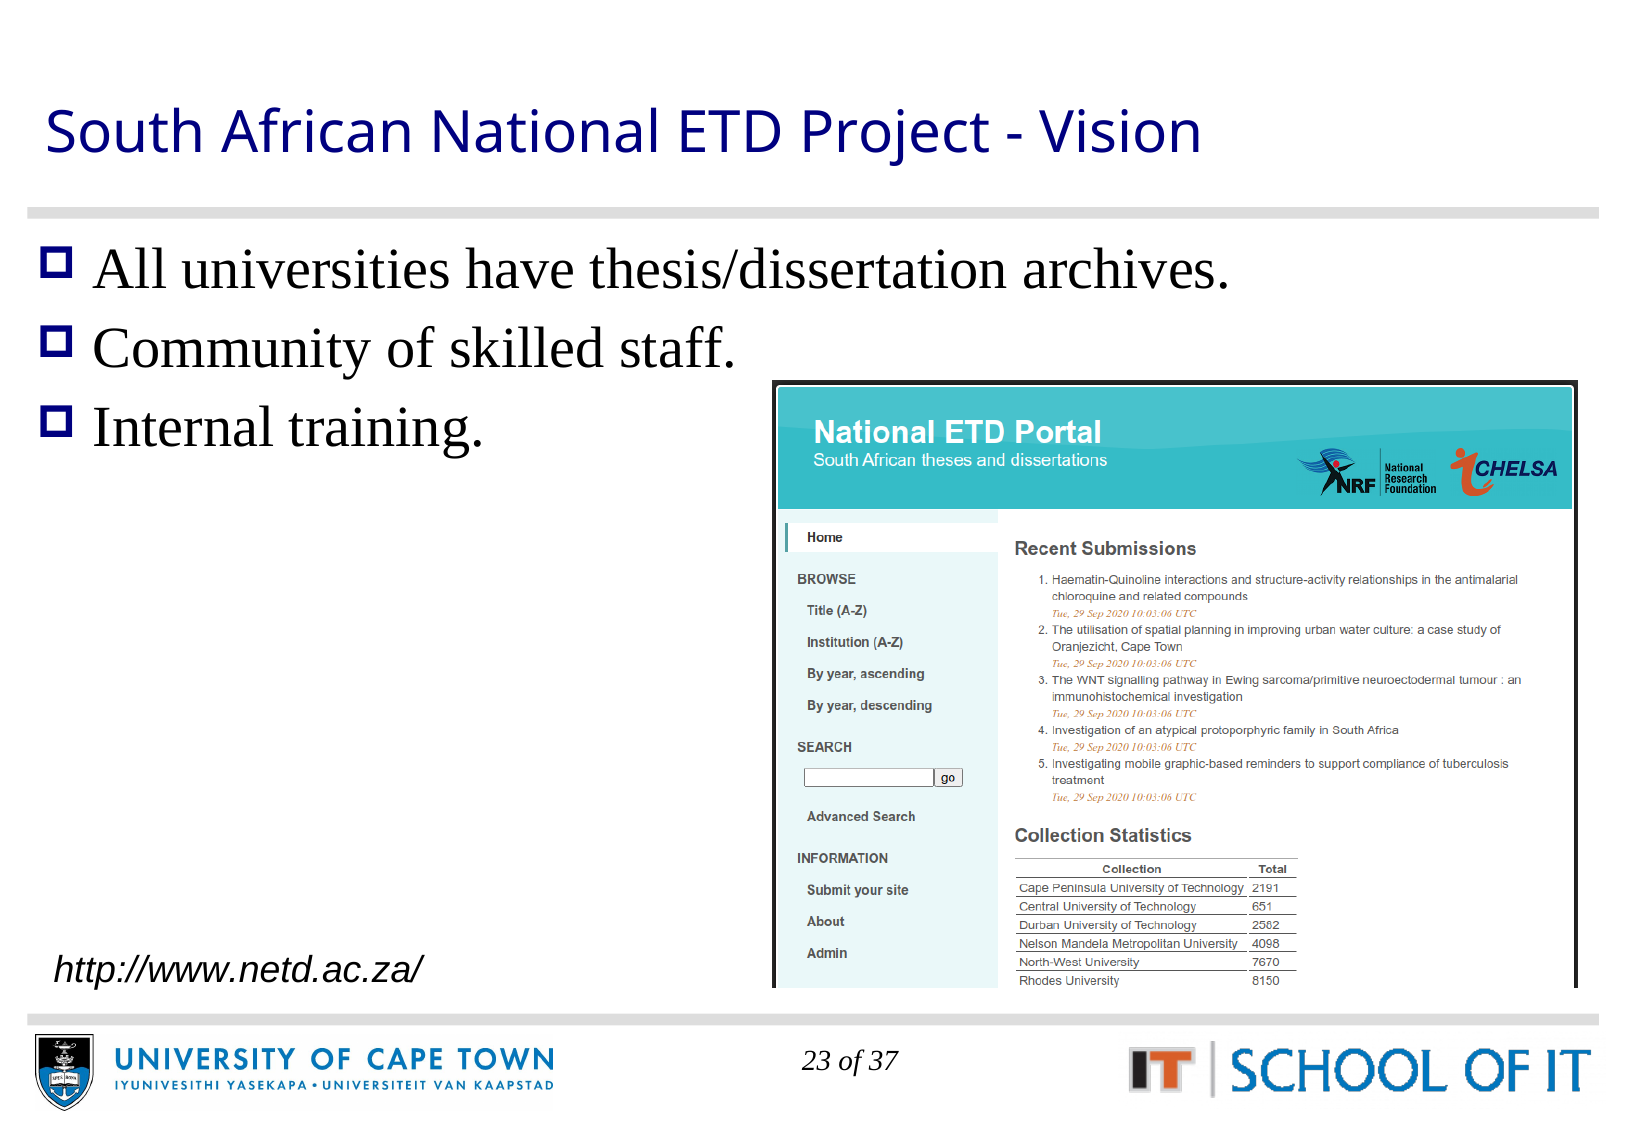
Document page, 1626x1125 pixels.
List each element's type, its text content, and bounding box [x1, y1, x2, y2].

picture [1118, 1030, 1606, 1109]
text_box http://www.netd.ac.za/ [38, 937, 438, 998]
picture [772, 380, 1578, 988]
list All universities have thesis/dissertation archives. Community of skilled staff. Internal training. [36, 236, 1579, 998]
picture [35, 1034, 553, 1111]
title South African National ETD Project - Vision [45, 66, 1583, 194]
